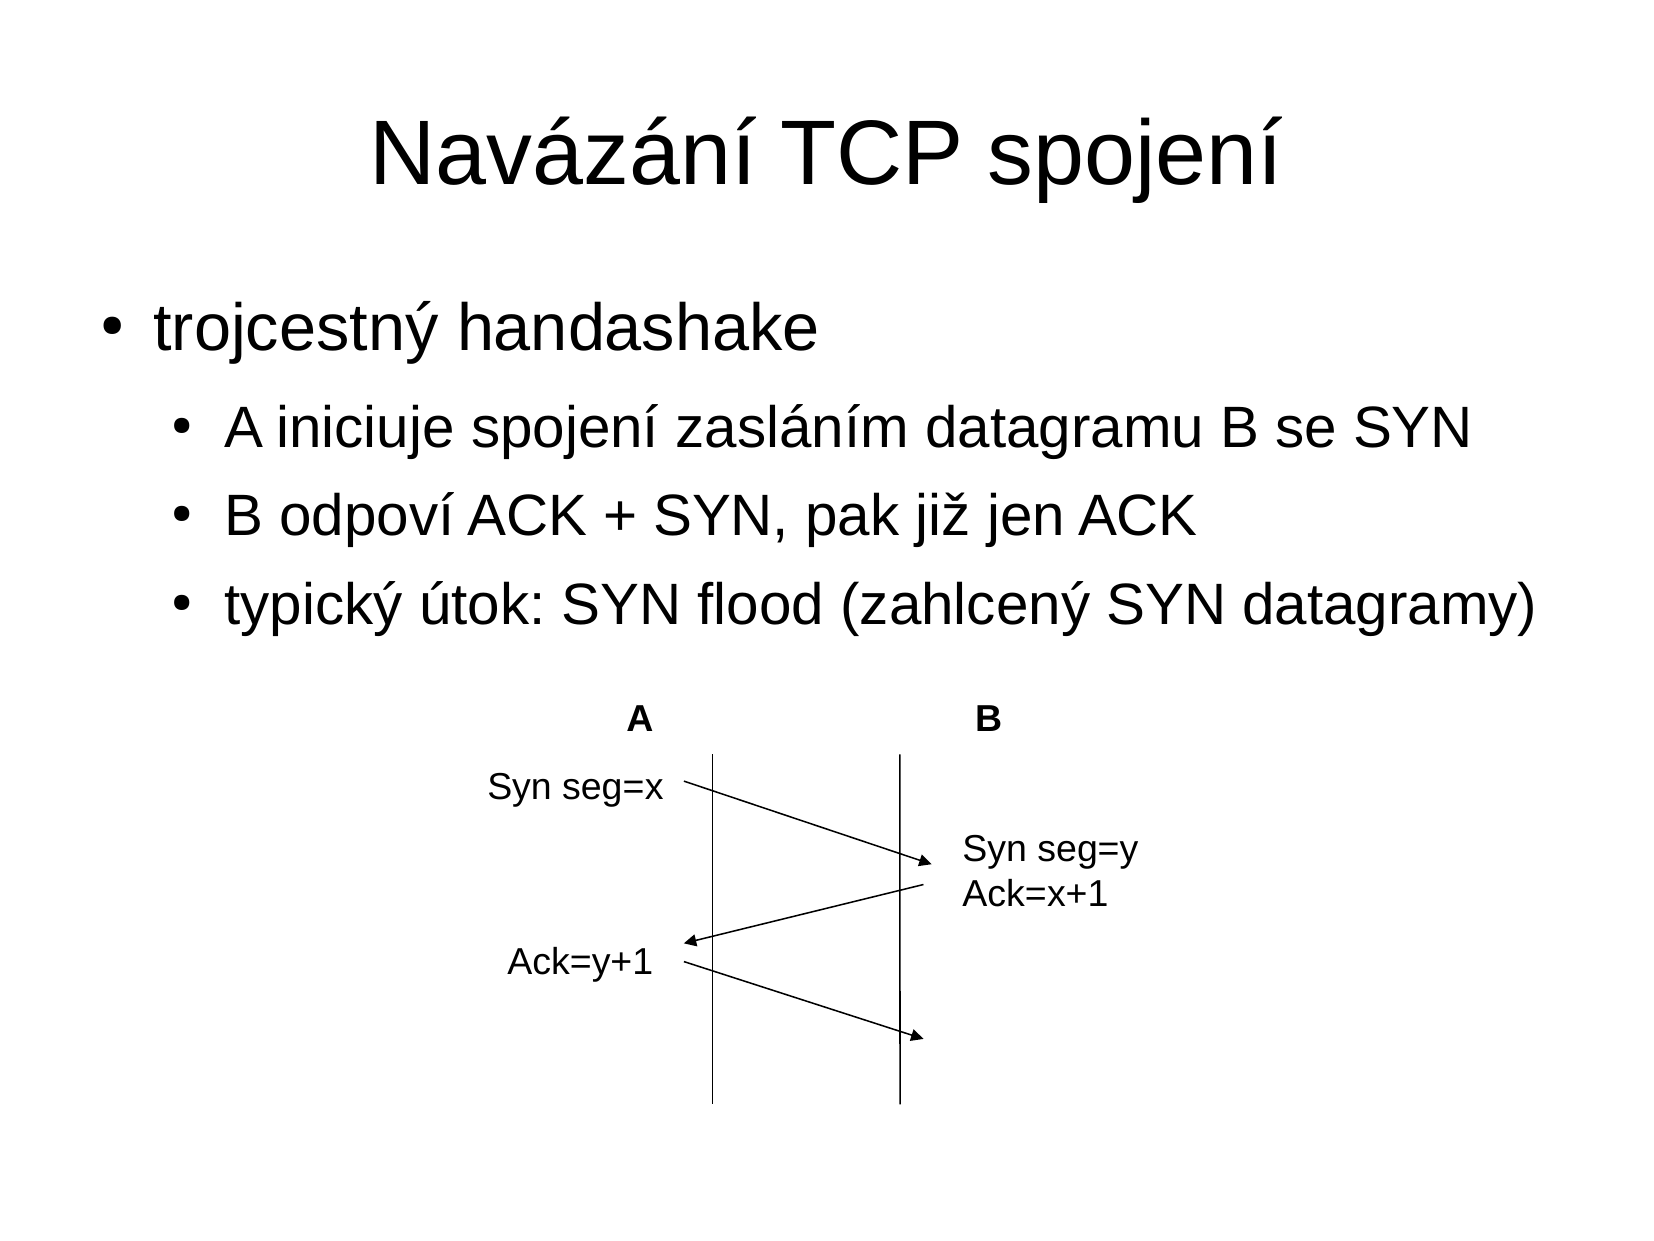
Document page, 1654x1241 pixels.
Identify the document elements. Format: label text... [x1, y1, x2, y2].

title Navázání TCP spojení [82, 49, 1571, 257]
text_box Syn seg=y Ack=x+1 [934, 816, 1154, 919]
text_box Syn seg=x [459, 754, 679, 815]
list trojcestný handashake A iniciuje spojení zasláním datagramu B se SYN B odpoví ACK + SYN, pak již jen ACK typický útok: SYN flood (zahlcený SYN datagramy) [82, 290, 1571, 1109]
text_box A [598, 686, 669, 748]
text_box Ack=y+1 [479, 929, 669, 990]
text_box B [946, 686, 1017, 748]
